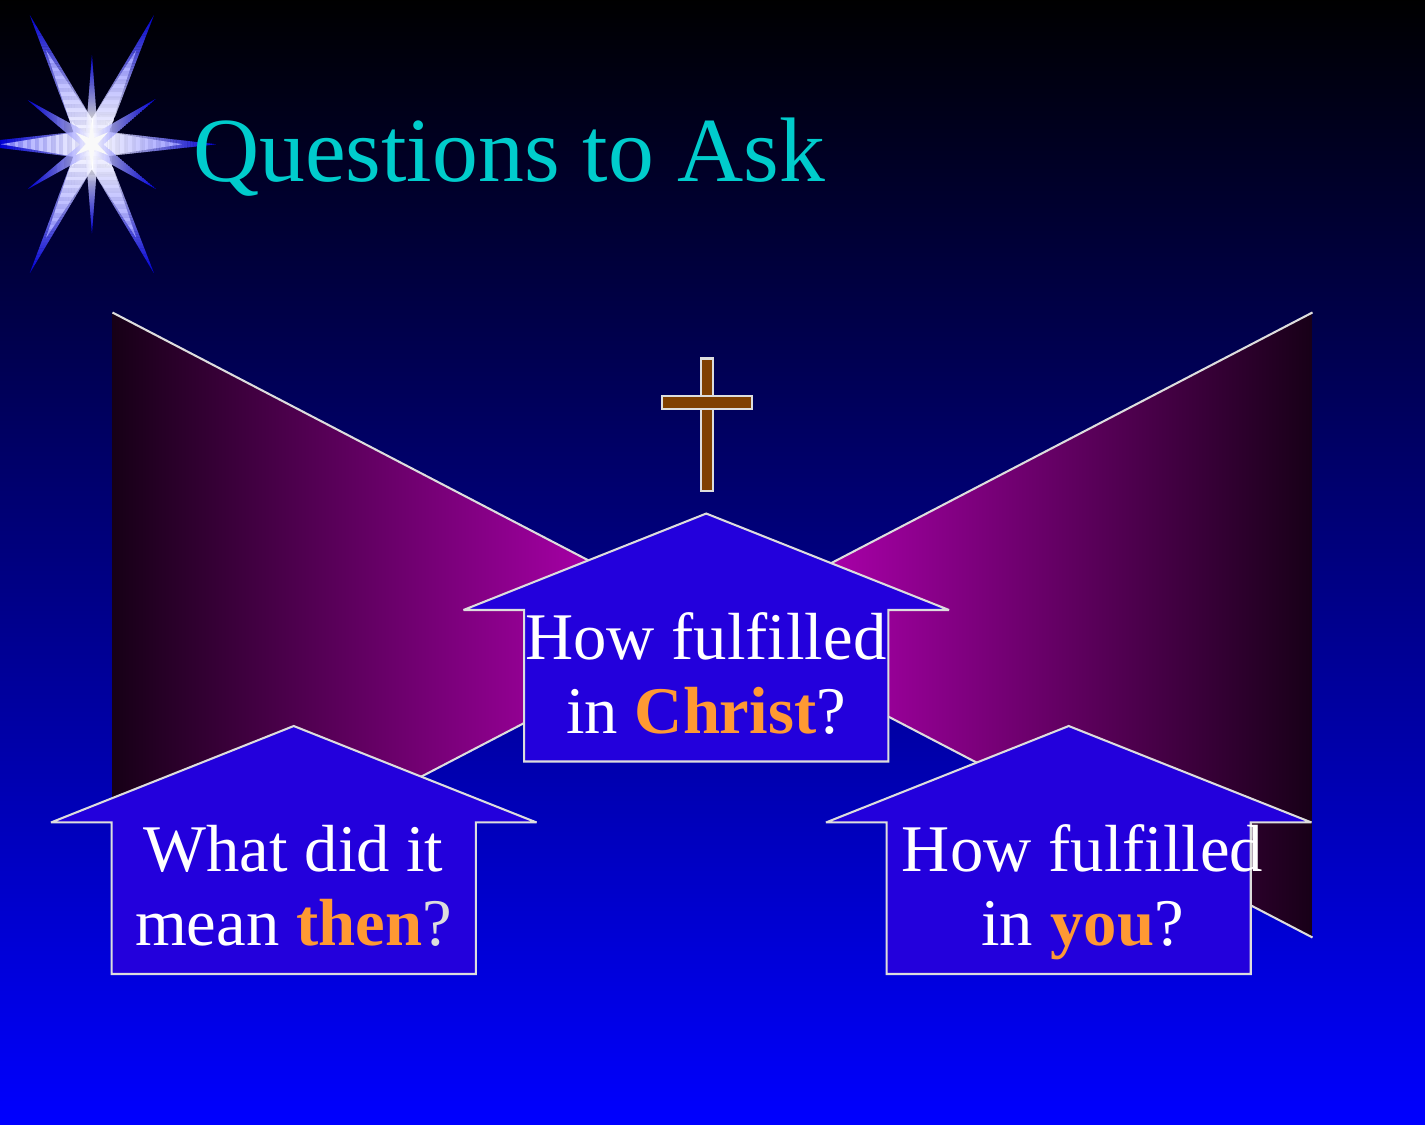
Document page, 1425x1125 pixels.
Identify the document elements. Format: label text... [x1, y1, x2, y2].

text_box [112, 314, 585, 797]
text_box How fulfilled in you? [826, 726, 1312, 974]
text_box How fulfilled in Christ? [463, 513, 950, 762]
title Questions to Ask [178, 56, 1390, 244]
text_box [834, 314, 1313, 936]
text_box [661, 358, 753, 492]
text_box What did it mean then? [51, 726, 537, 974]
